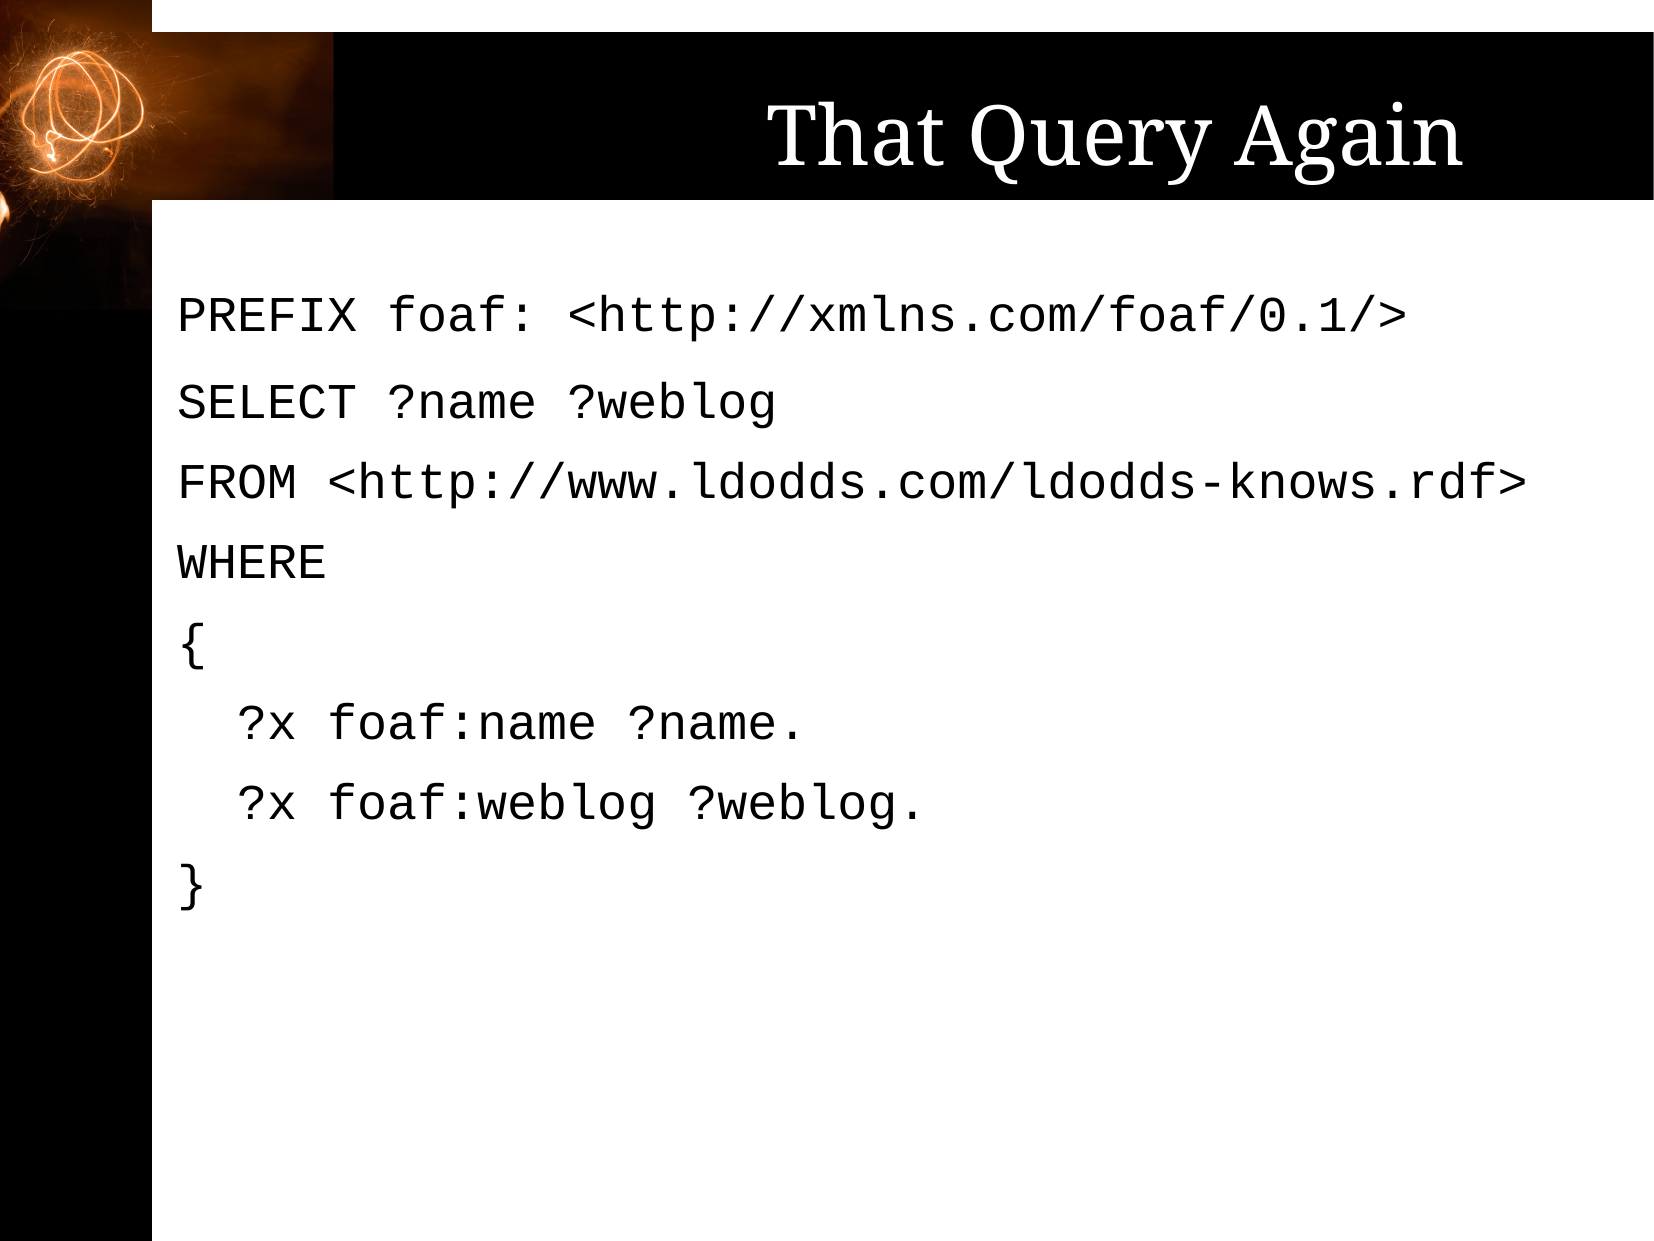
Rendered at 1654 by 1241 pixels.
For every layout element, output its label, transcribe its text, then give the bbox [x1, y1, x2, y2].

list PREFIX foaf: <http://xmlns.com/foaf/0.1/> SELECT ?name ?weblog FROM <http://www.ldodds.com/ldodds-knows.rdf> WHERE { ?x foaf:name ?name. ?x foaf:weblog ?weblog. } [82, 290, 1571, 1109]
title That Query Again [372, 29, 1654, 237]
picture [0, 0, 372, 1241]
